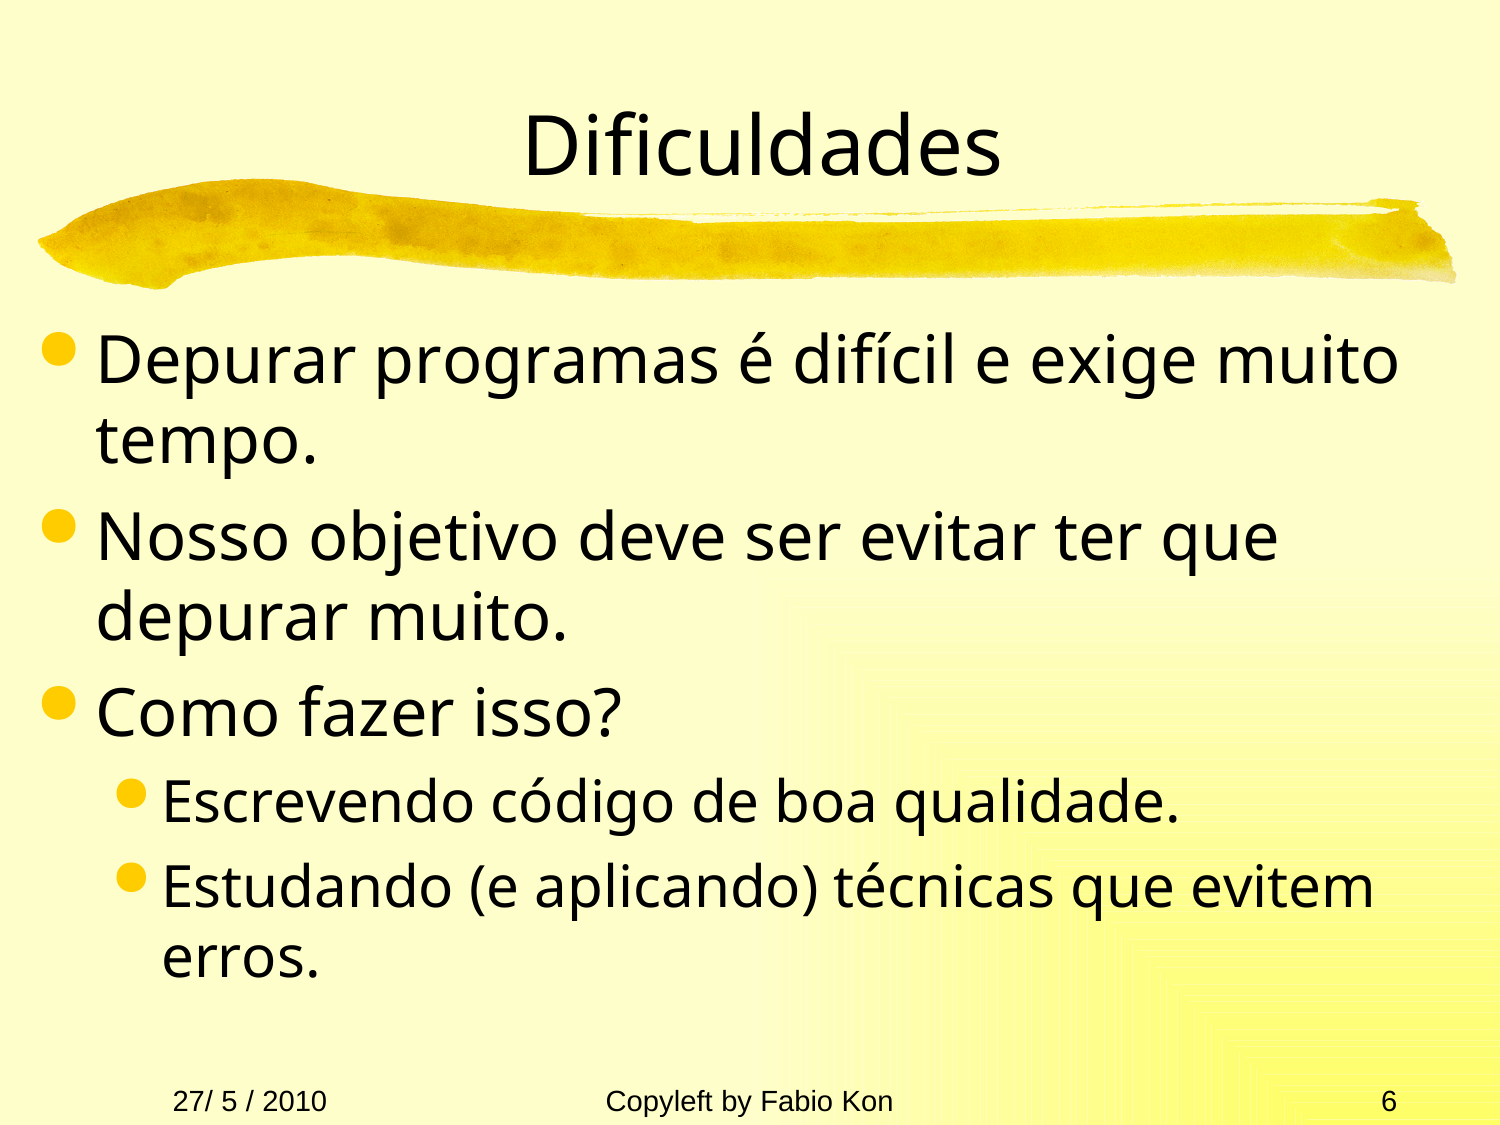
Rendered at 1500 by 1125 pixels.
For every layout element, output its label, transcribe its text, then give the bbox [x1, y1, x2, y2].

list Depurar programas é difícil e exige muito tempo. Nosso objetivo deve ser evitar ter que depurar muito. Como fazer isso? Escrevendo código de boa qualidade. Estudando (e aplicando) técnicas que evitem erros. [24, 309, 1500, 994]
picture [24, 174, 1463, 297]
title Dificuldades [125, 12, 1401, 200]
